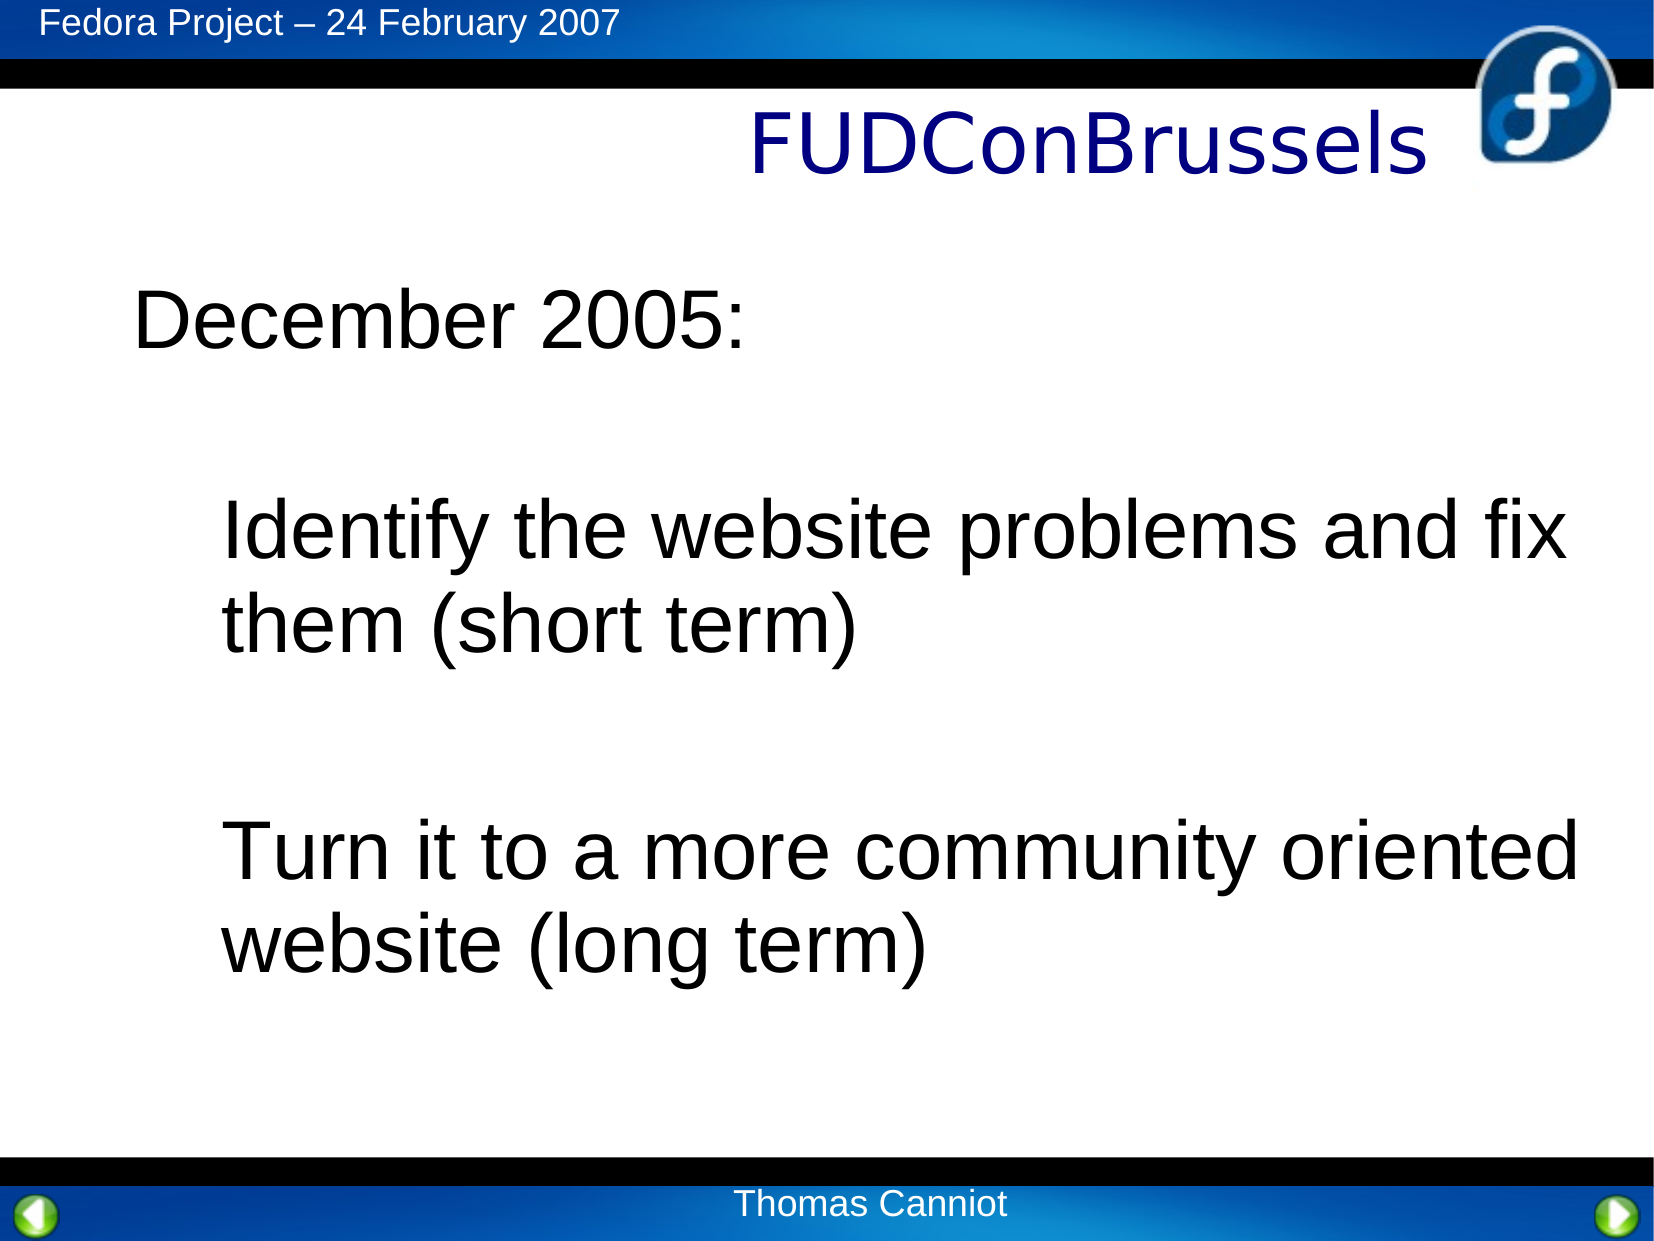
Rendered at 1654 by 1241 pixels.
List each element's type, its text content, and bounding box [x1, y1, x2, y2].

picture [0, 0, 1654, 266]
picture [910, 1206, 920, 1213]
picture [981, 1198, 992, 1214]
text_box December 2005: [118, 265, 1565, 405]
text_box Turn it to a more community oriented website (long term) [206, 797, 1625, 1060]
picture [0, 1186, 1654, 1241]
picture [953, 1198, 962, 1213]
text_box Identify the website problems and fix them (short term) [206, 476, 1625, 739]
picture [932, 1198, 941, 1213]
